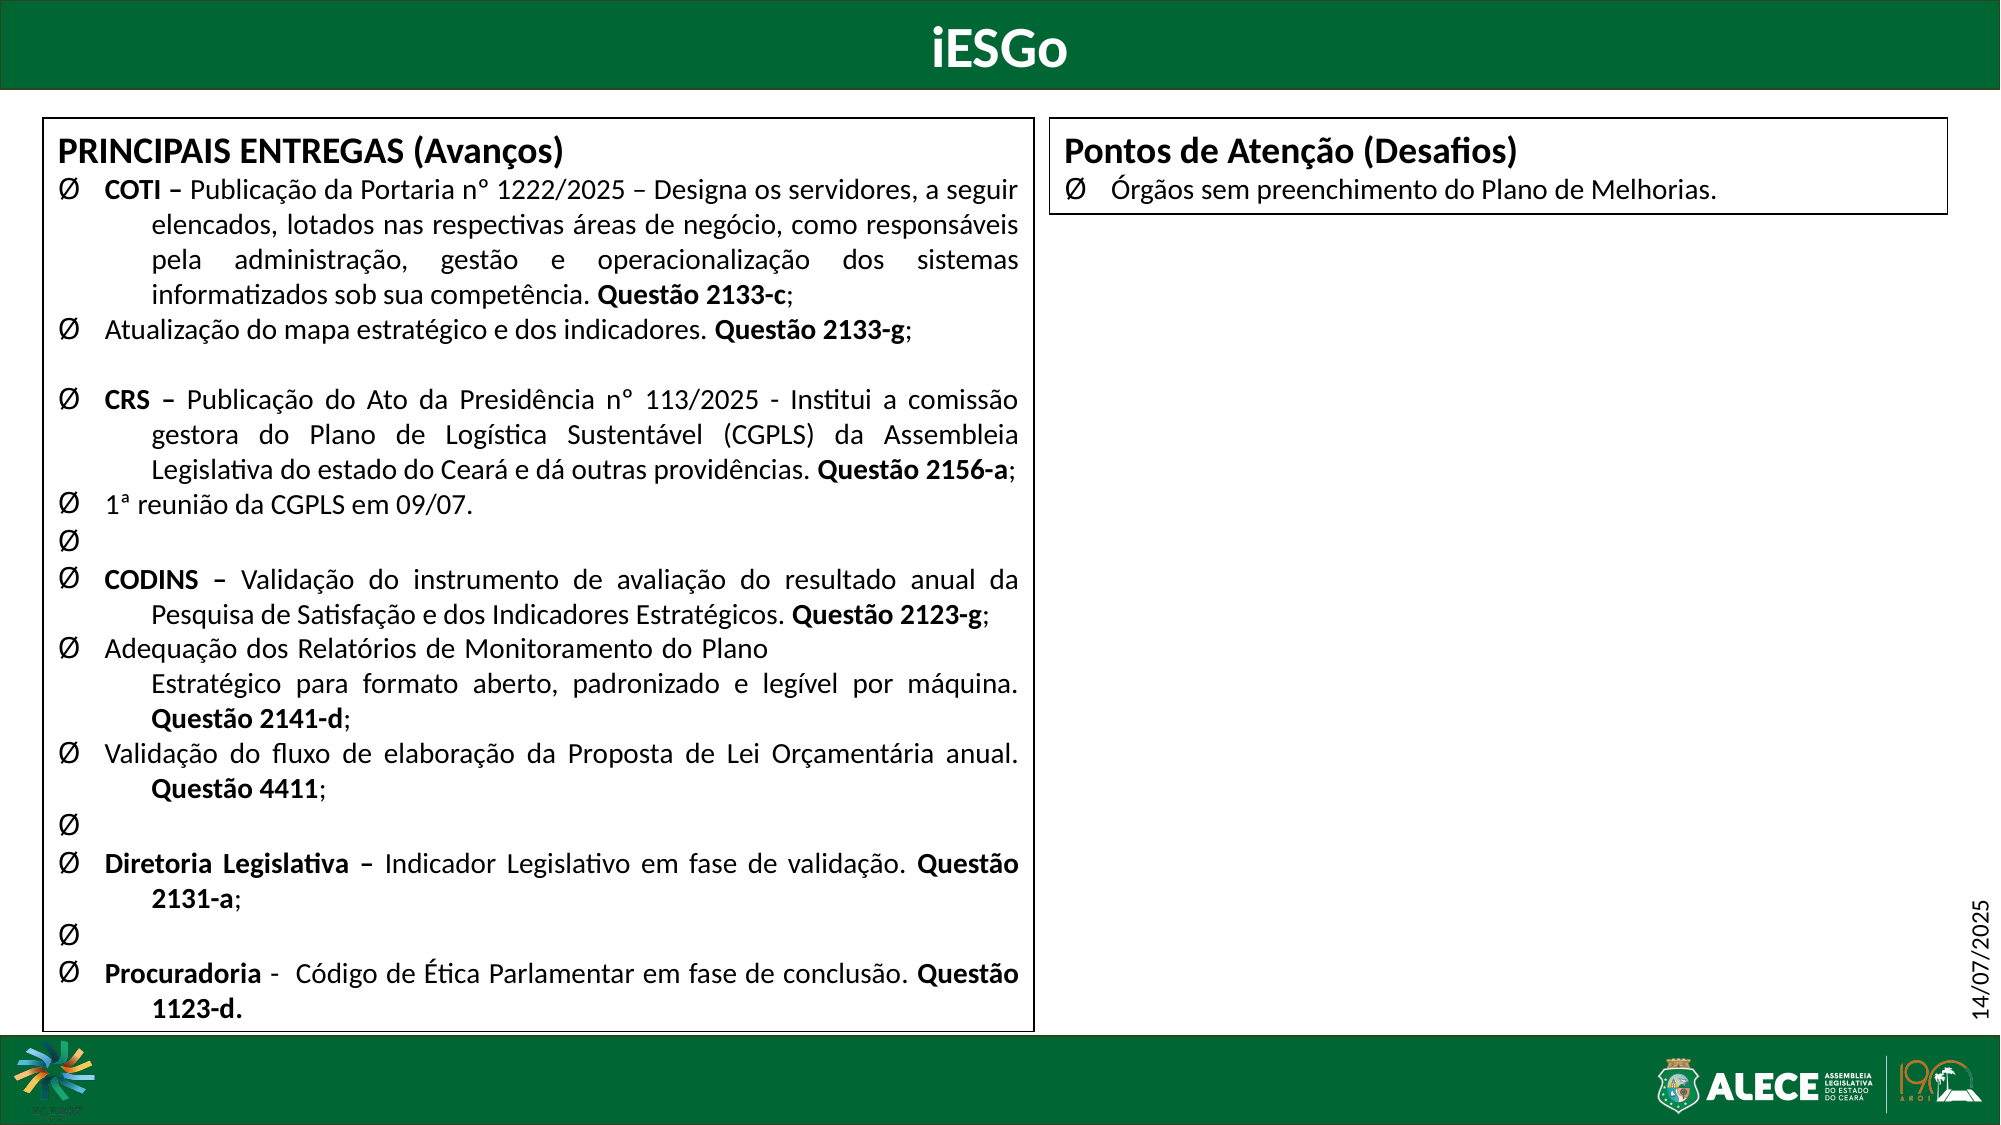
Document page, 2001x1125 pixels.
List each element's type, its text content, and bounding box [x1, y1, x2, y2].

text_box PRINCIPAIS ENTREGAS (Avanços) COTI – Publicação da Portaria nº 1222/2025 – Designa os servidores, a seguir elencados, lotados nas respectivas áreas de negócio, como responsáveis pela administração, gestão e operacionalização dos sistemas informatizados sob sua competência. Questão 2133-c; Atualização do mapa estratégico e dos indicadores. Questão 2133-g; CRS – Publicação do Ato da Presidência nº 113/2025 - Institui a comissão gestora do Plano de Logística Sustentável (CGPLS) da Assembleia Legislativa do estado do Ceará e dá outras providências. Questão 2156-a; 1ª reunião da CGPLS em 09/07. CODINS – Validação do instrumento de avaliação do resultado anual da Pesquisa de Satisfação e dos Indicadores Estratégicos. Questão 2123-g; Adequação dos Relatórios de Monitoramento do Plano Estratégico para formato aberto, padronizado e legível por máquina. Questão 2141-d; Validação do fluxo de elaboração da Proposta de Lei Orçamentária anual. Questão 4411; Diretoria Legislativa – Indicador Legislativo em fase de validação. Questão 2131-a; Procuradoria - Código de Ética Parlamentar em fase de conclusão. Questão 1123-d. [42, 118, 1035, 1027]
picture [1625, 982, 2000, 1125]
text_box 14/07/2025 [1956, 883, 2000, 1037]
text_box Pontos de Atenção (Desafios) Órgãos sem preenchimento do Plano de Melhorias. [1049, 118, 1948, 215]
text_box iESGo [0, 0, 2000, 89]
text_box [0, 1036, 1625, 1125]
